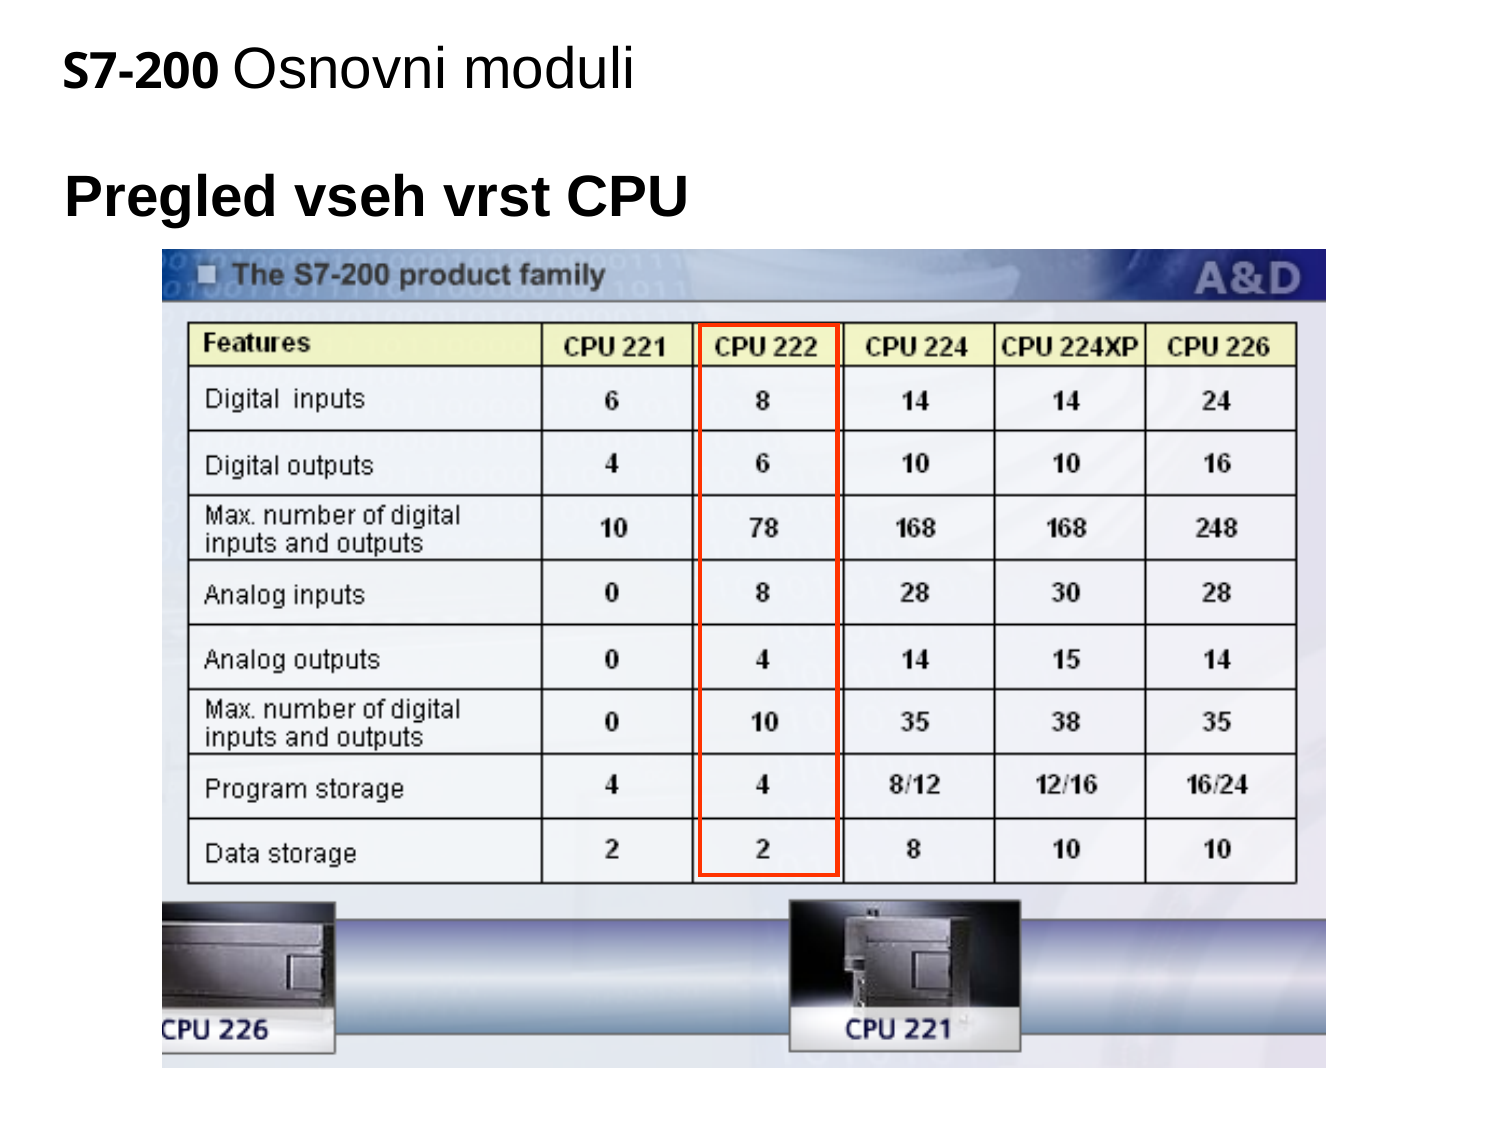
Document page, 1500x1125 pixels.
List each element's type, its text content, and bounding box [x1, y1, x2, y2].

text_box S7-200 Osnovni moduli [47, 22, 651, 108]
text_box Pregled vseh vrst CPU [50, 149, 1391, 236]
picture [162, 249, 1326, 1068]
